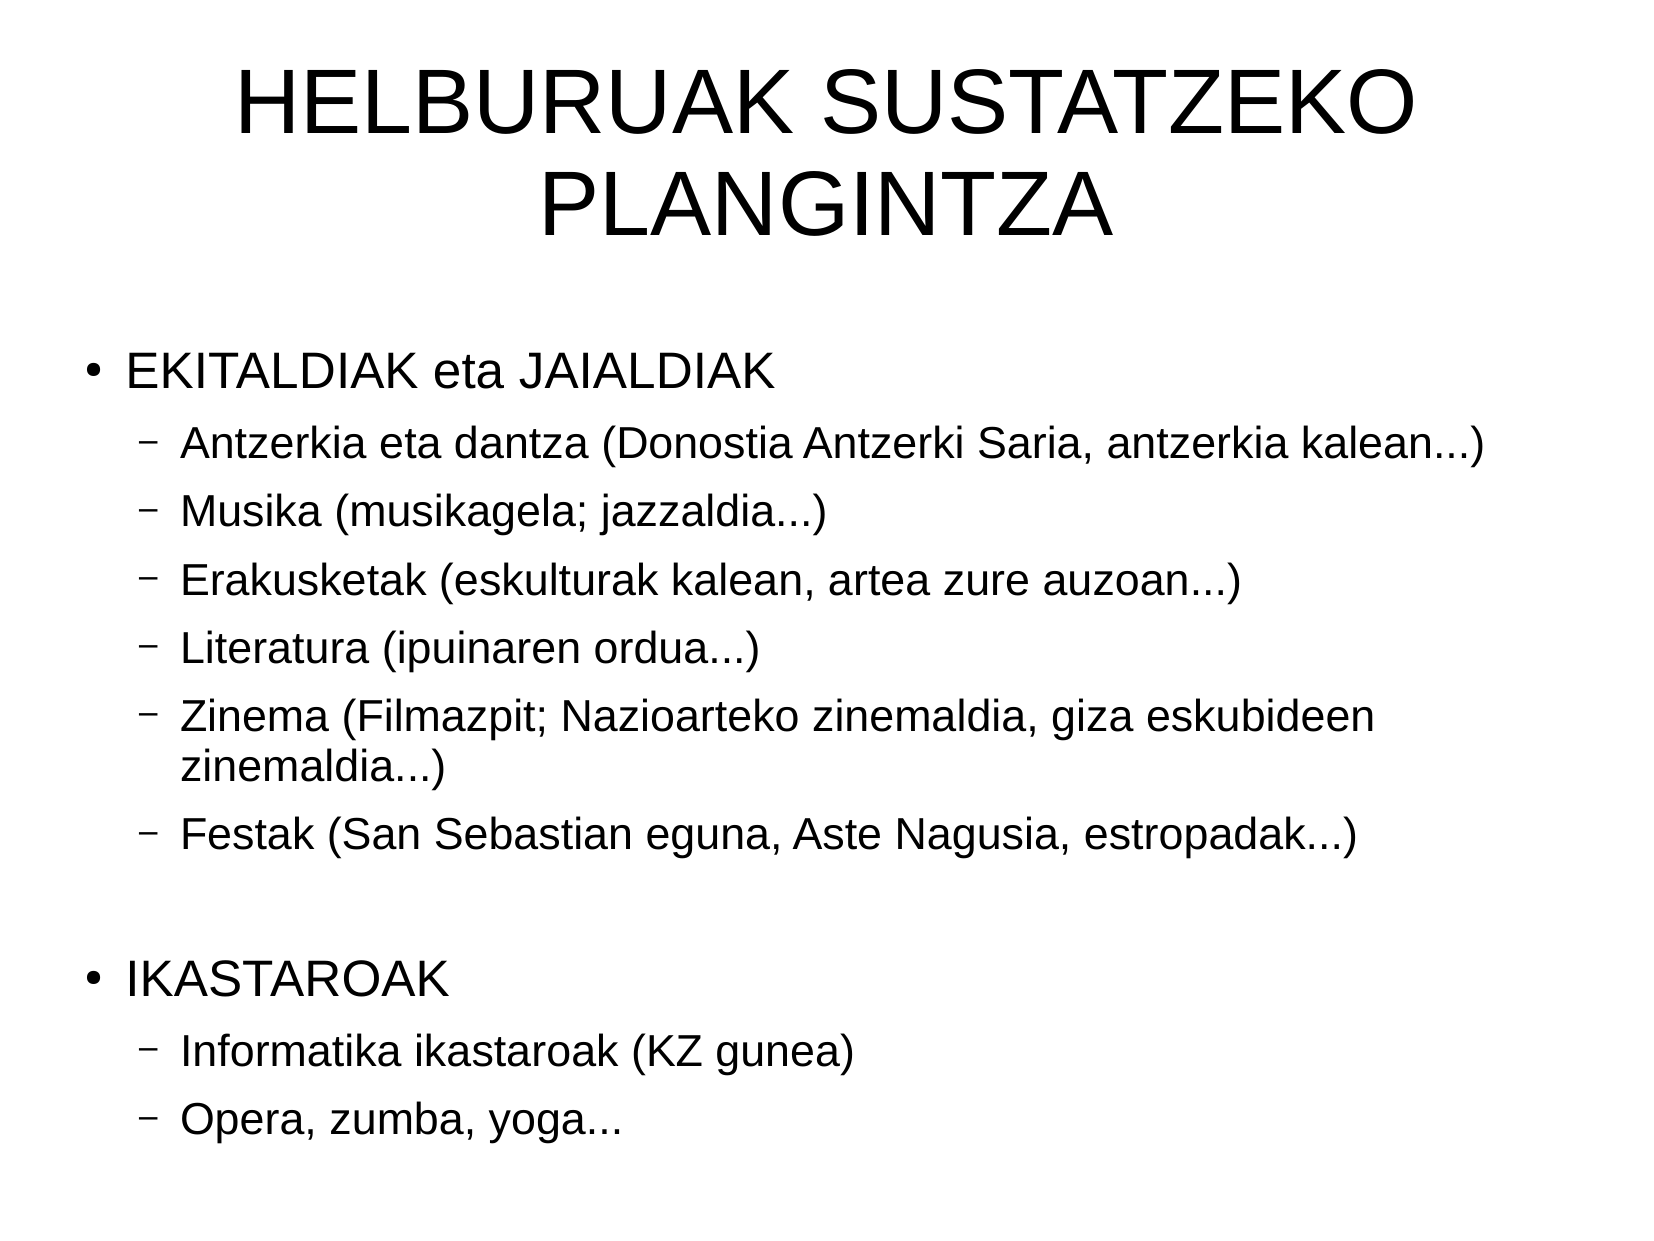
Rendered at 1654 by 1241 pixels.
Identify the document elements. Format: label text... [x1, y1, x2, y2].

list EKITALDIAK eta JAIALDIAK Antzerkia eta dantza (Donostia Antzerki Saria, antzerkia kalean...) Musika (musikagela; jazzaldia...) Erakusketak (eskulturak kalean, artea zure auzoan...) Literatura (ipuinaren ordua...) Zinema (Filmazpit; Nazioarteko zinemaldia, giza eskubideen zinemaldia...) Festak (San Sebastian eguna, Aste Nagusia, estropadak...) IKASTAROAK Informatika ikastaroak (KZ gunea) Opera, zumba, yoga... [70, 342, 1583, 1146]
title HELBURUAK SUSTATZEKO PLANGINTZA [82, 49, 1571, 257]
